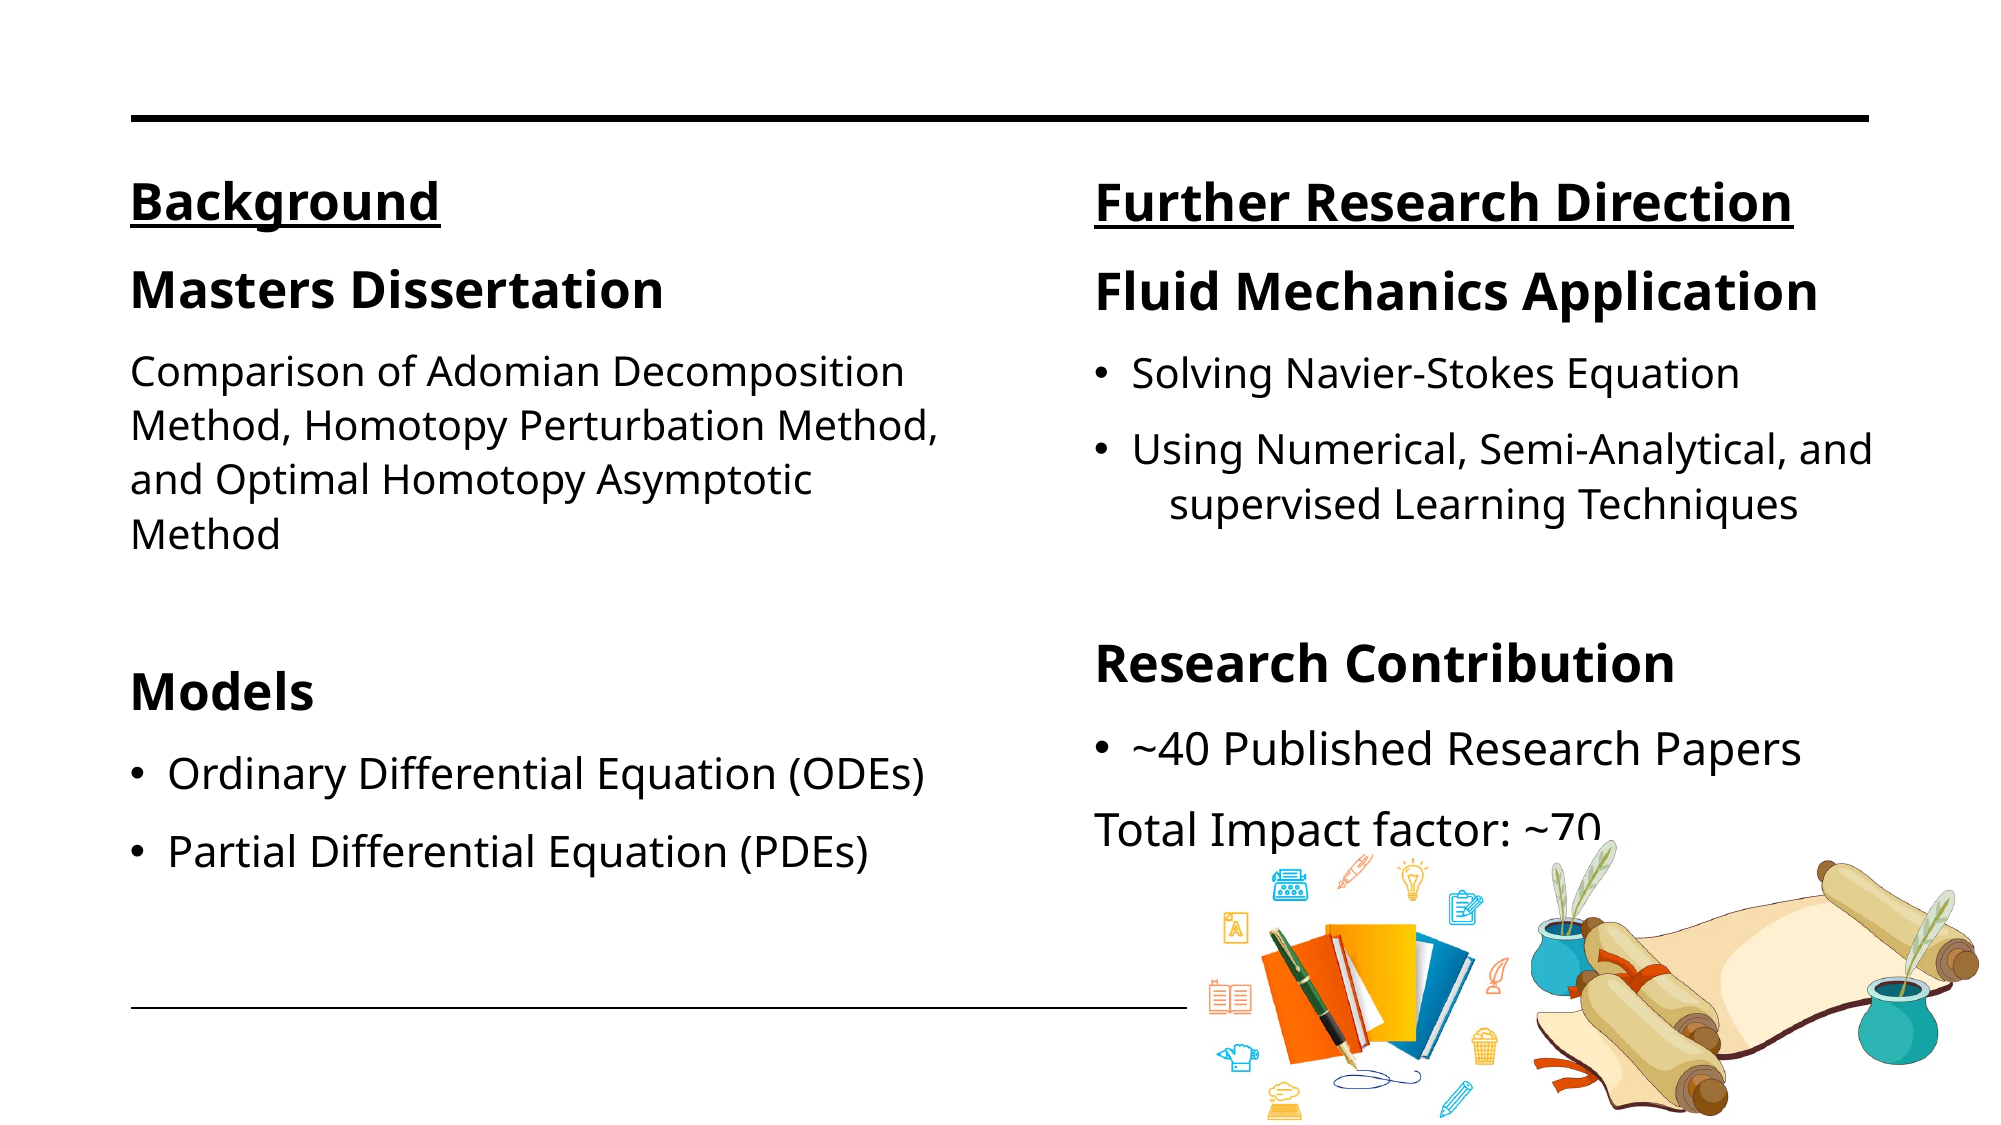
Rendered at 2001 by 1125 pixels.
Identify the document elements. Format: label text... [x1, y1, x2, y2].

text_box Further Research Direction Fluid Mechanics Application Solving Navier-Stokes Equation Using Numerical, Semi-Analytical, and supervised Learning Techniques Research Contribution ~40 Published Research Papers Total Impact factor: ~70 [1079, 155, 2000, 979]
list Background Masters Dissertation Comparison of Adomian Decomposition Method, Homotopy Perturbation Method, and Optimal Homotopy Asymptotic Method Models Ordinary Differential Equation (ODEs) Partial Differential Equation (PDEs) [114, 155, 962, 979]
picture [1187, 840, 1979, 1125]
